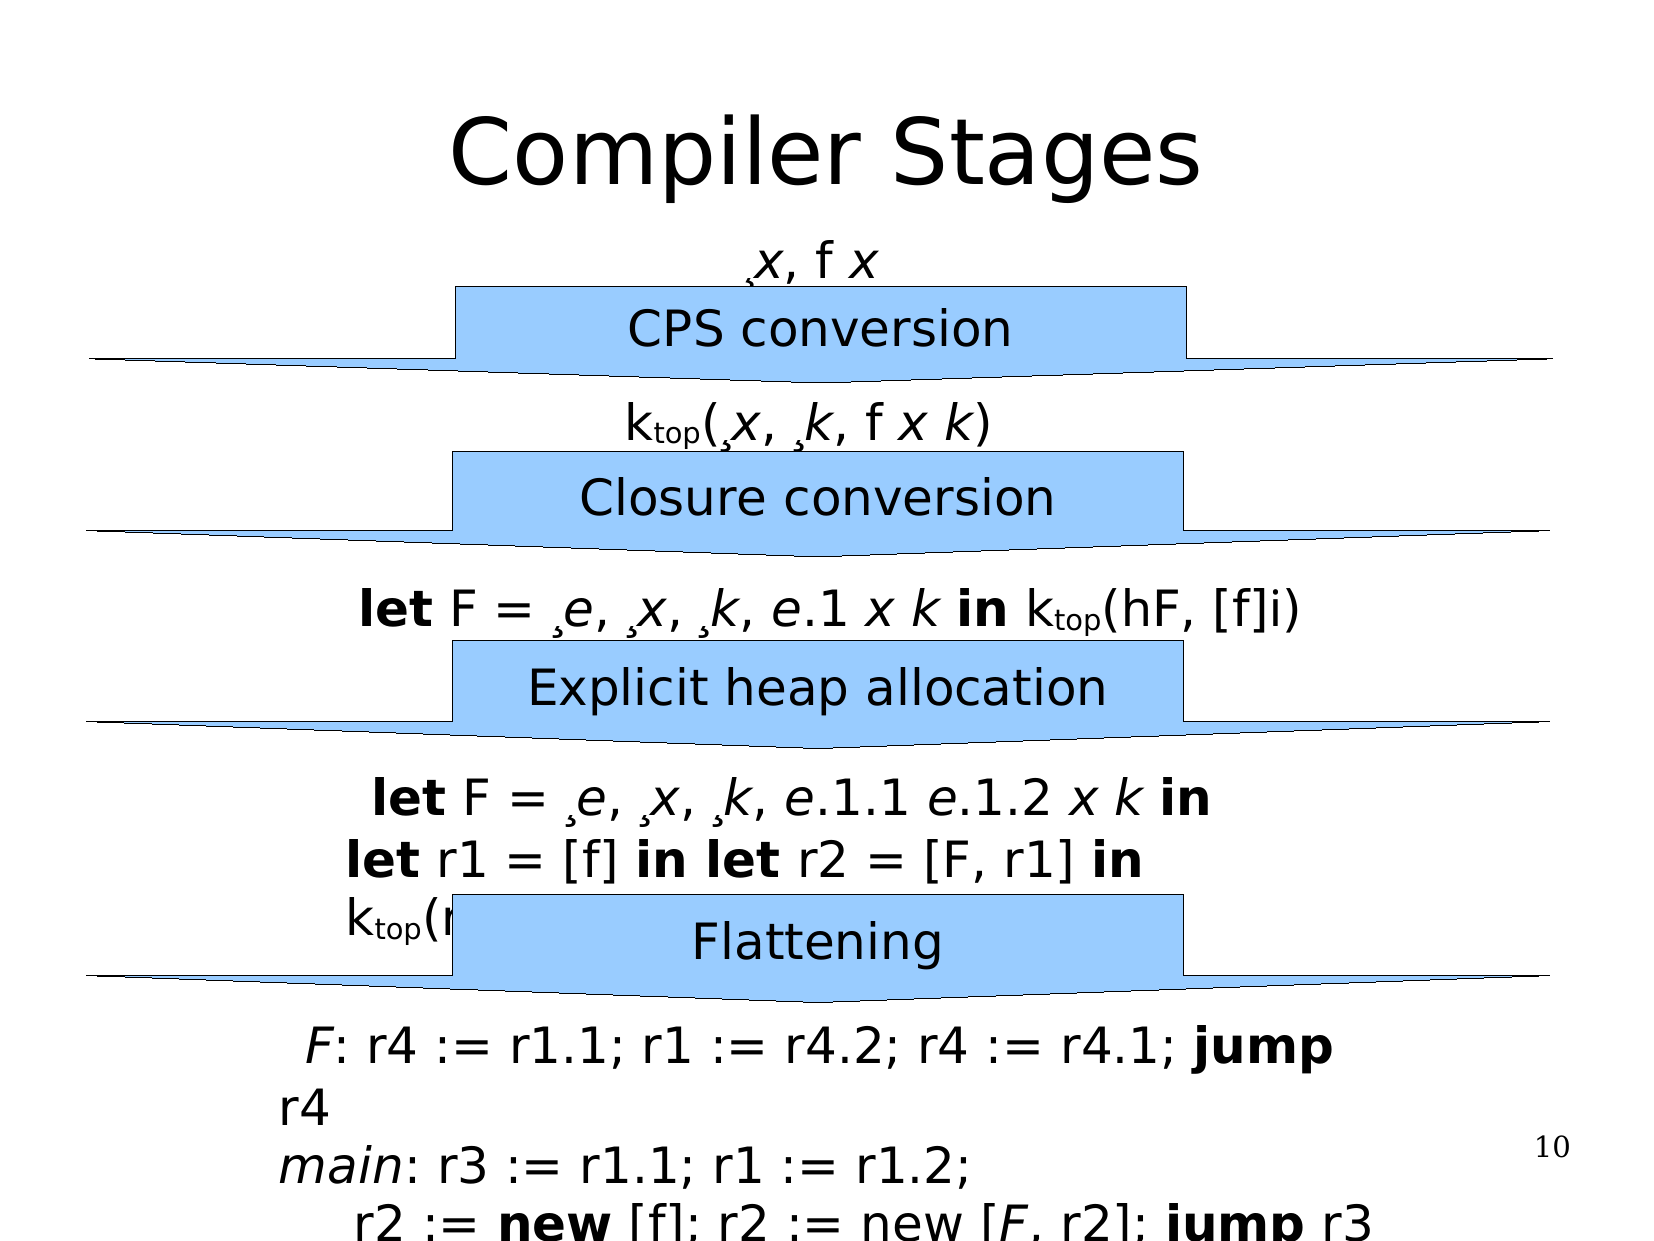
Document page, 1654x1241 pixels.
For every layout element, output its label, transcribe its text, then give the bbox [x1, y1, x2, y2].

text_box let F = ¸e, ¸x, ¸k, e.1 x k in ktop(hF, [f]i) [317, 565, 1337, 676]
text_box ¸x, f x [728, 217, 926, 286]
text_box ktop(¸x, ¸k, f x k) [609, 379, 1044, 469]
text_box Flattening [86, 894, 1550, 1002]
text_box let F = ¸e, ¸x, ¸k, e.1.1 e.1.2 x k in let r1 = [f] in let r2 = [F, r1] in ktop(r2) [330, 754, 1323, 903]
text_box Closure conversion [86, 451, 1550, 557]
text_box Explicit heap allocation [86, 640, 1550, 749]
title Compiler Stages [82, 56, 1571, 250]
text_box CPS conversion [89, 286, 1553, 379]
text_box F: r4 := r1.1; r1 := r4.2; r4 := r4.1; jump r4 main: r3 := r1.1; r1 := r1.2; r2 := new [f]; r2 := new [F, r2]; jump r3 [264, 1002, 1390, 1194]
